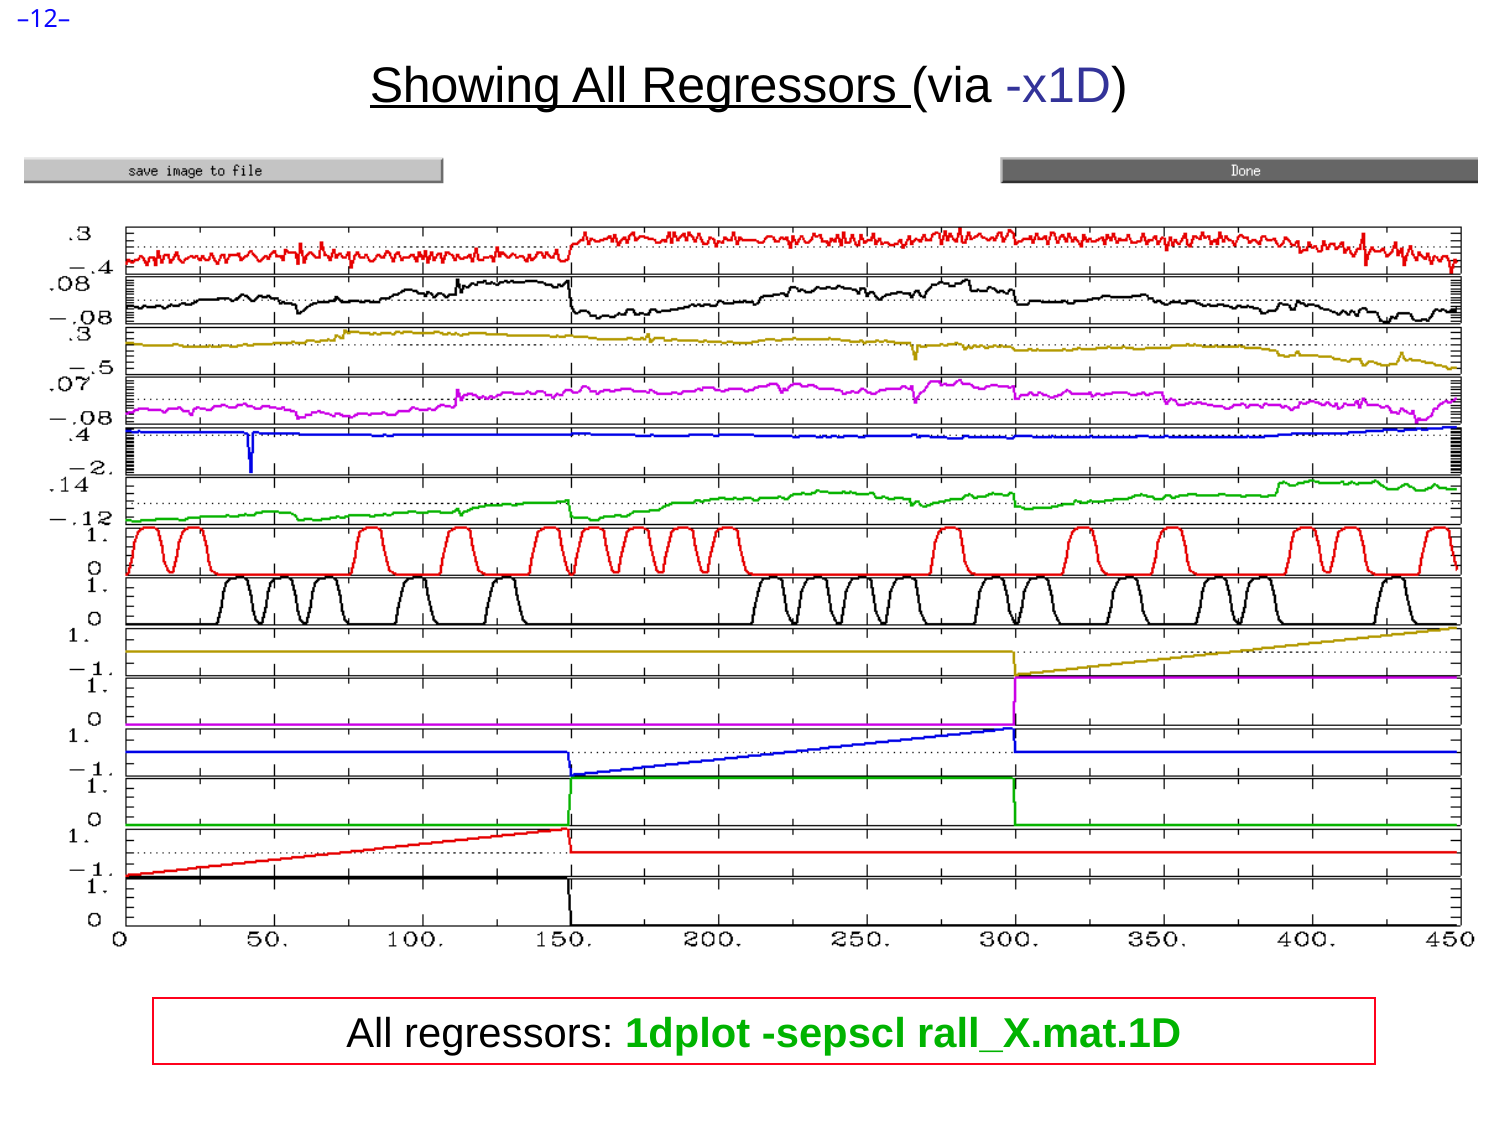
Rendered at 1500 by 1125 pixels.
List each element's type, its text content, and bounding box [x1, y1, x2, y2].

picture [24, 156, 1478, 954]
text_box All regressors: 1dplot -sepscl rall_X.mat.1D [152, 998, 1376, 1064]
title Showing All Regressors (via -x1D) [111, 20, 1387, 146]
